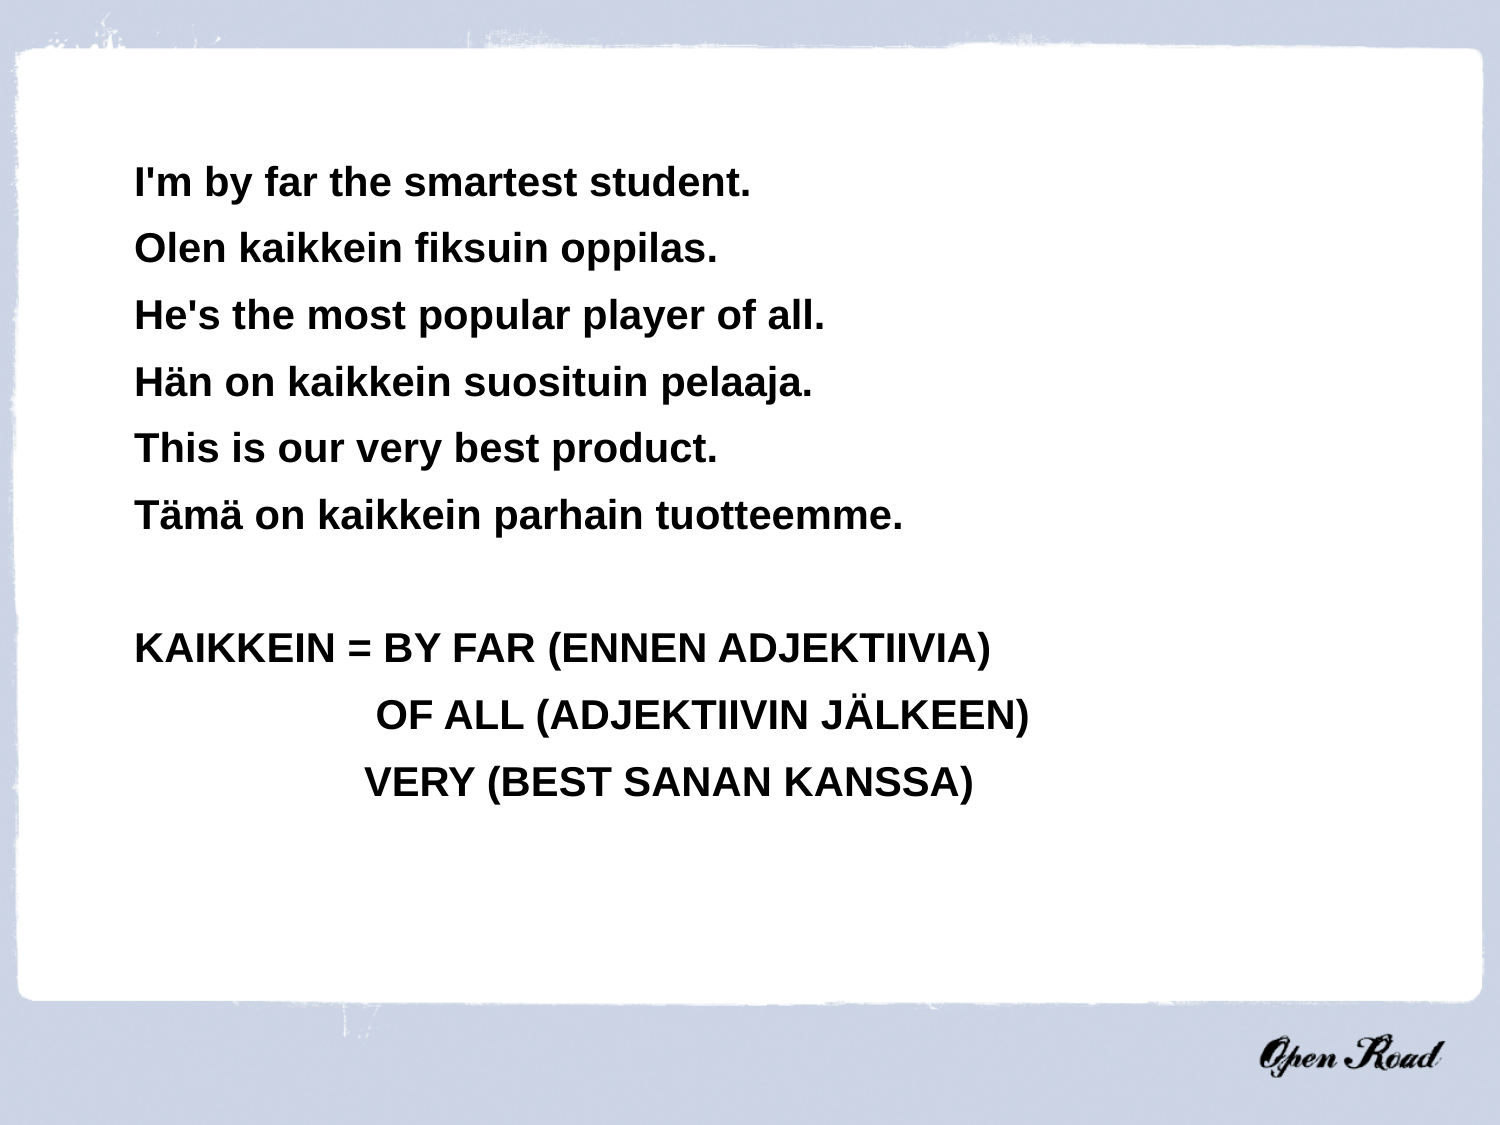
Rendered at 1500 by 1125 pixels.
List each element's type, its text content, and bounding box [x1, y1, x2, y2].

text_box I'm by far the smartest student. Olen kaikkein fiksuin oppilas. He's the most popular player of all. Hän on kaikkein suosituin pelaaja. This is our very best product. Tämä on kaikkein parhain tuotteemme. KAIKKEIN = BY FAR (ENNEN ADJEKTIIVIA) OF ALL (ADJEKTIIVIN JÄLKEEN) VERY (BEST SANAN KANSSA) [118, 146, 1347, 875]
